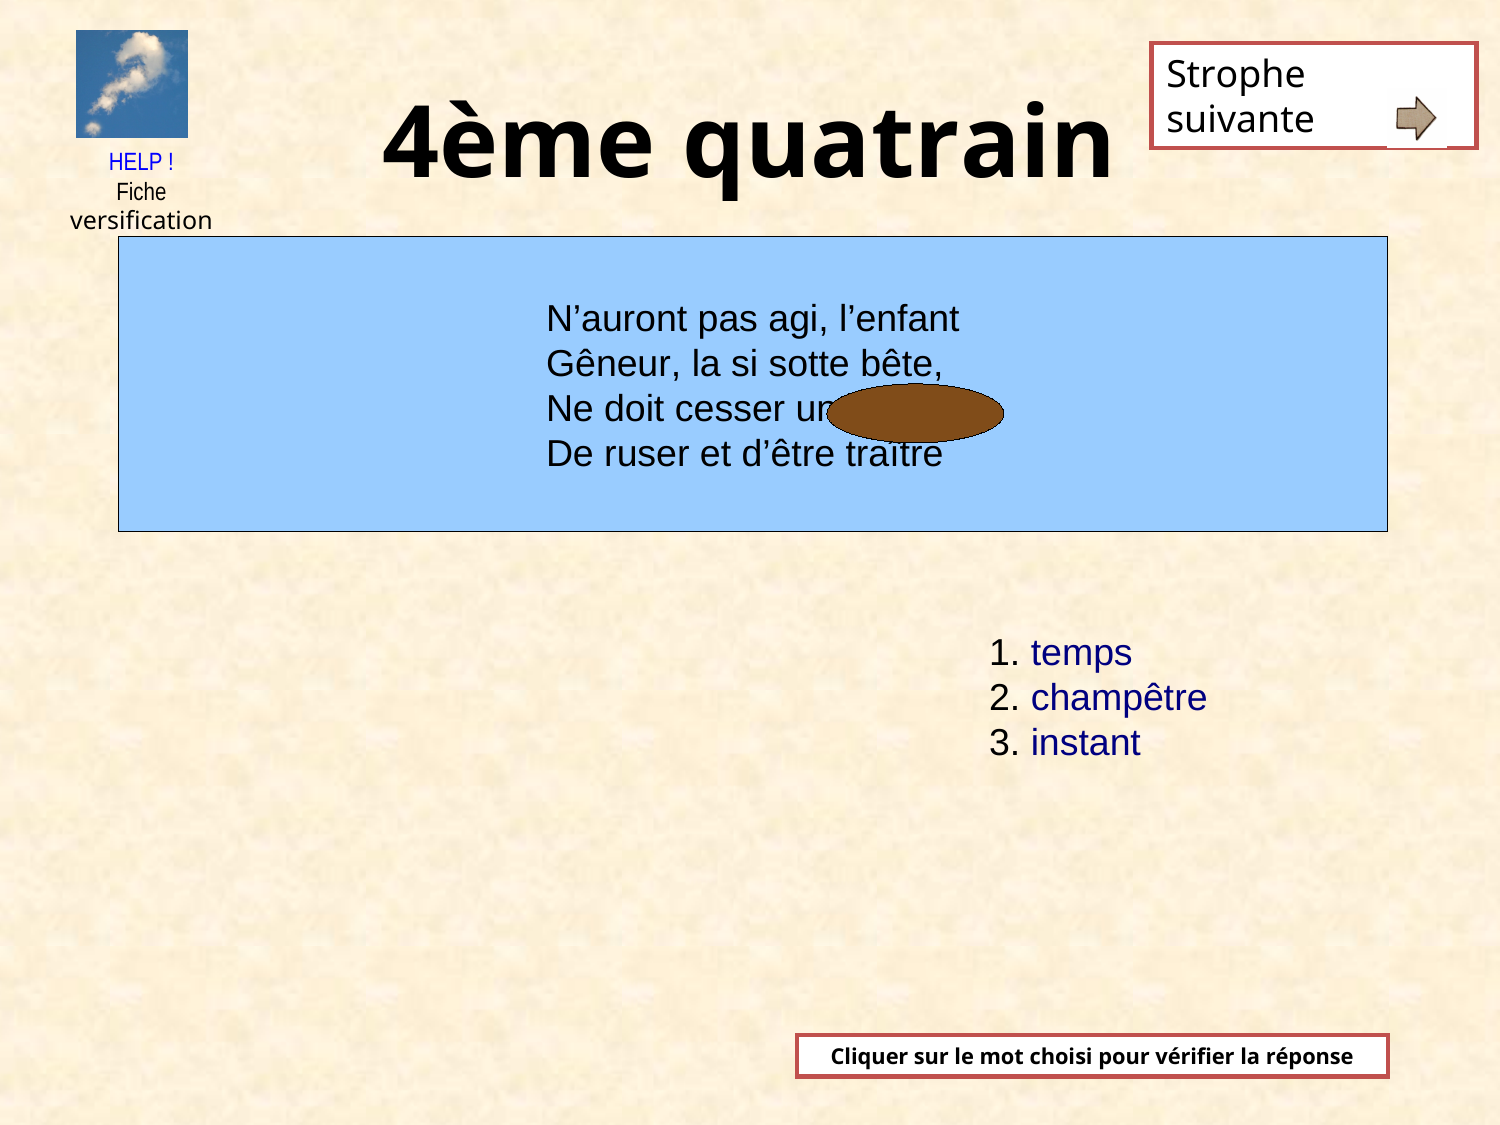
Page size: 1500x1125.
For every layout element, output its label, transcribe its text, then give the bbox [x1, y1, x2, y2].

text_box HELP ! Fiche versification [29, 137, 254, 243]
text_box Cliquer sur le mot choisi pour vérifier la réponse [797, 1034, 1388, 1077]
text_box [826, 383, 1004, 443]
title 4ème quatrain [188, 45, 1426, 233]
text_box N’auront pas agi, l’enfant Gêneur, la si sotte bête, Ne doit cesser un instant De ruser et d’être traître [118, 236, 1388, 532]
picture [0, 0, 1500, 1125]
text_box Strophe suivante [1151, 42, 1477, 149]
text_box 1. temps 2. champêtre 3. instant [974, 620, 1418, 770]
